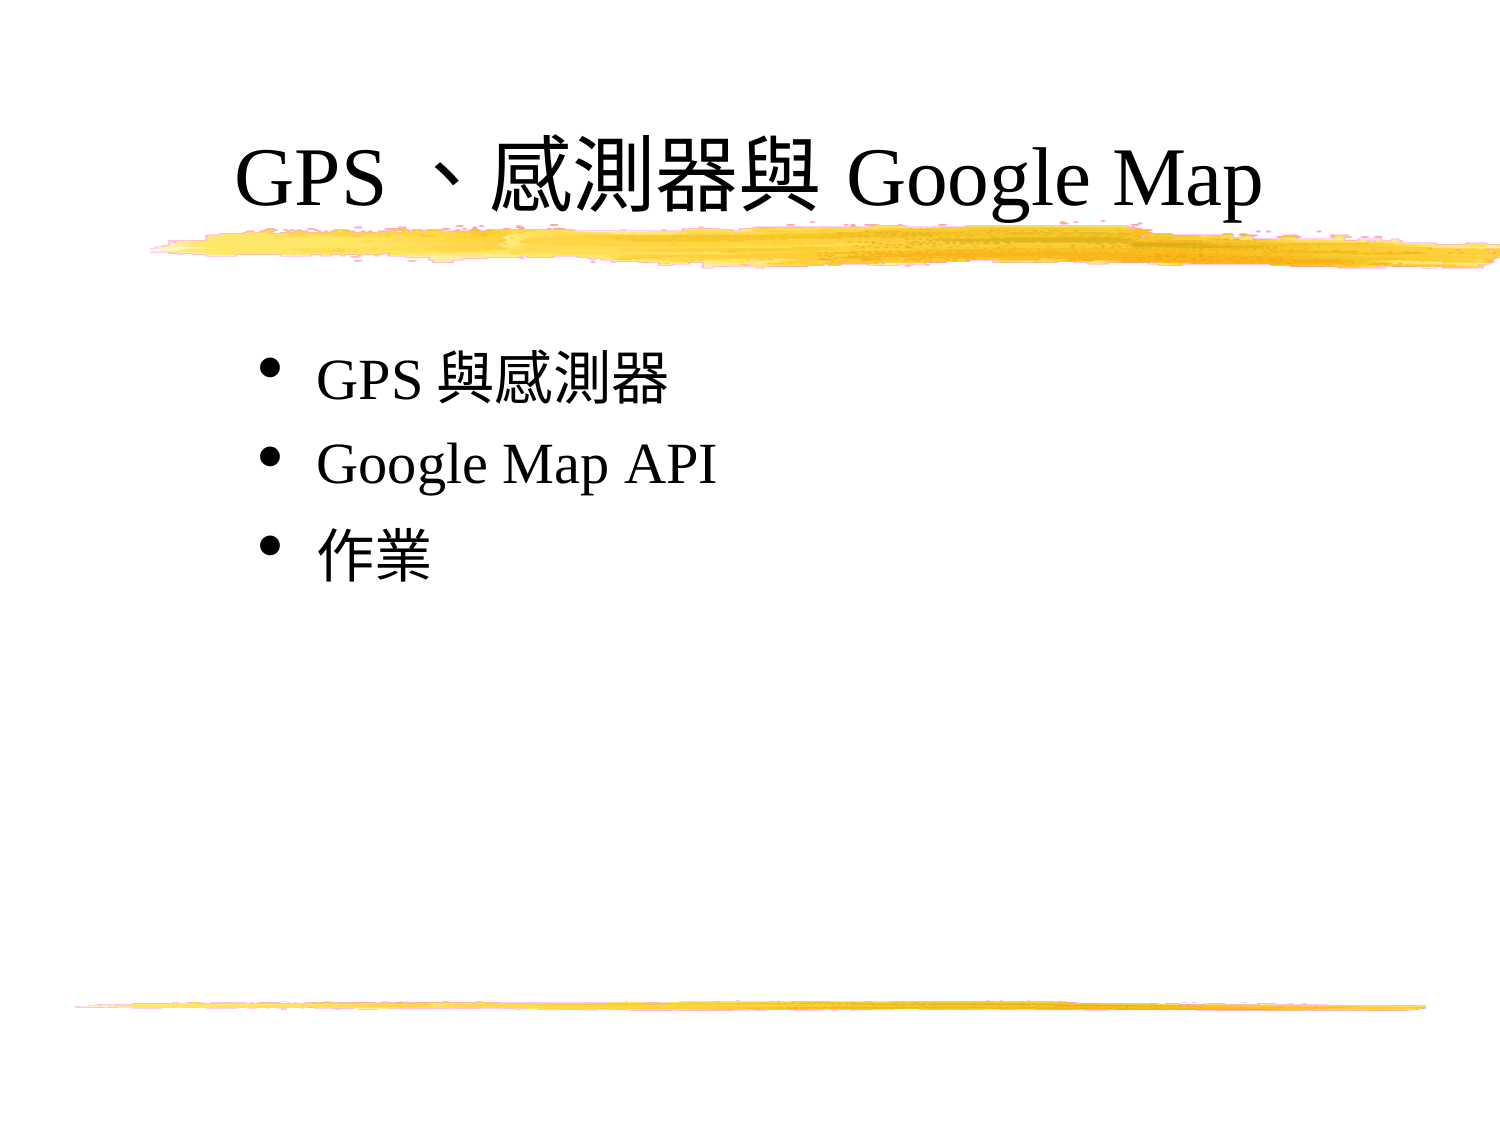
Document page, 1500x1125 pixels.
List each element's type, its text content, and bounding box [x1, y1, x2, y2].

list GPS與感測器 Google Map API 作業 [245, 324, 1359, 916]
title GPS、感測器與Google Map [112, 49, 1388, 238]
picture [150, 215, 1500, 279]
picture [75, 999, 1426, 1013]
